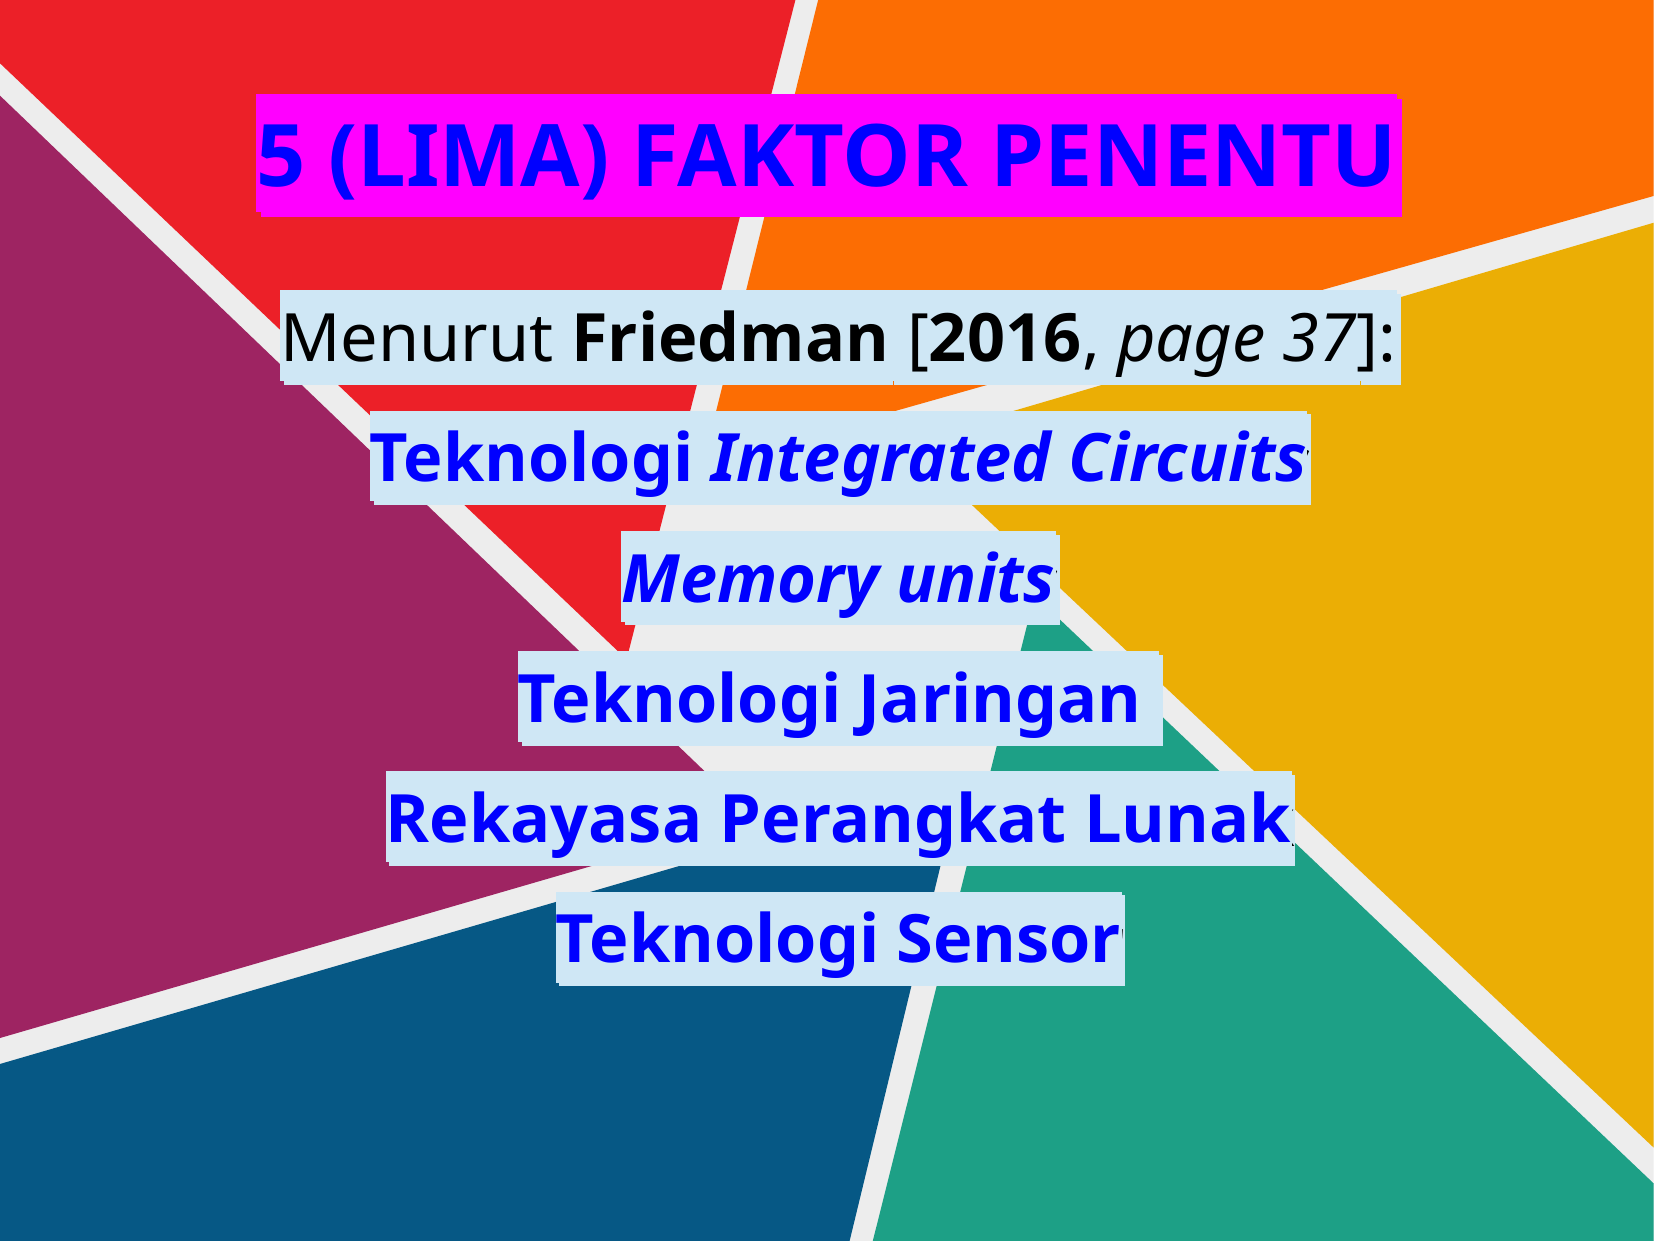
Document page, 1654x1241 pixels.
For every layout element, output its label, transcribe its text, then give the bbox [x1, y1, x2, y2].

list Menurut Friedman [2016, page 37]: Teknologi Integrated Circuits Memory units Teknologi Jaringan Rekayasa Perangkat Lunak Teknologi Sensor [94, 290, 1583, 1010]
title 5 (LIMA) FAKTOR PENENTU [82, 49, 1571, 257]
